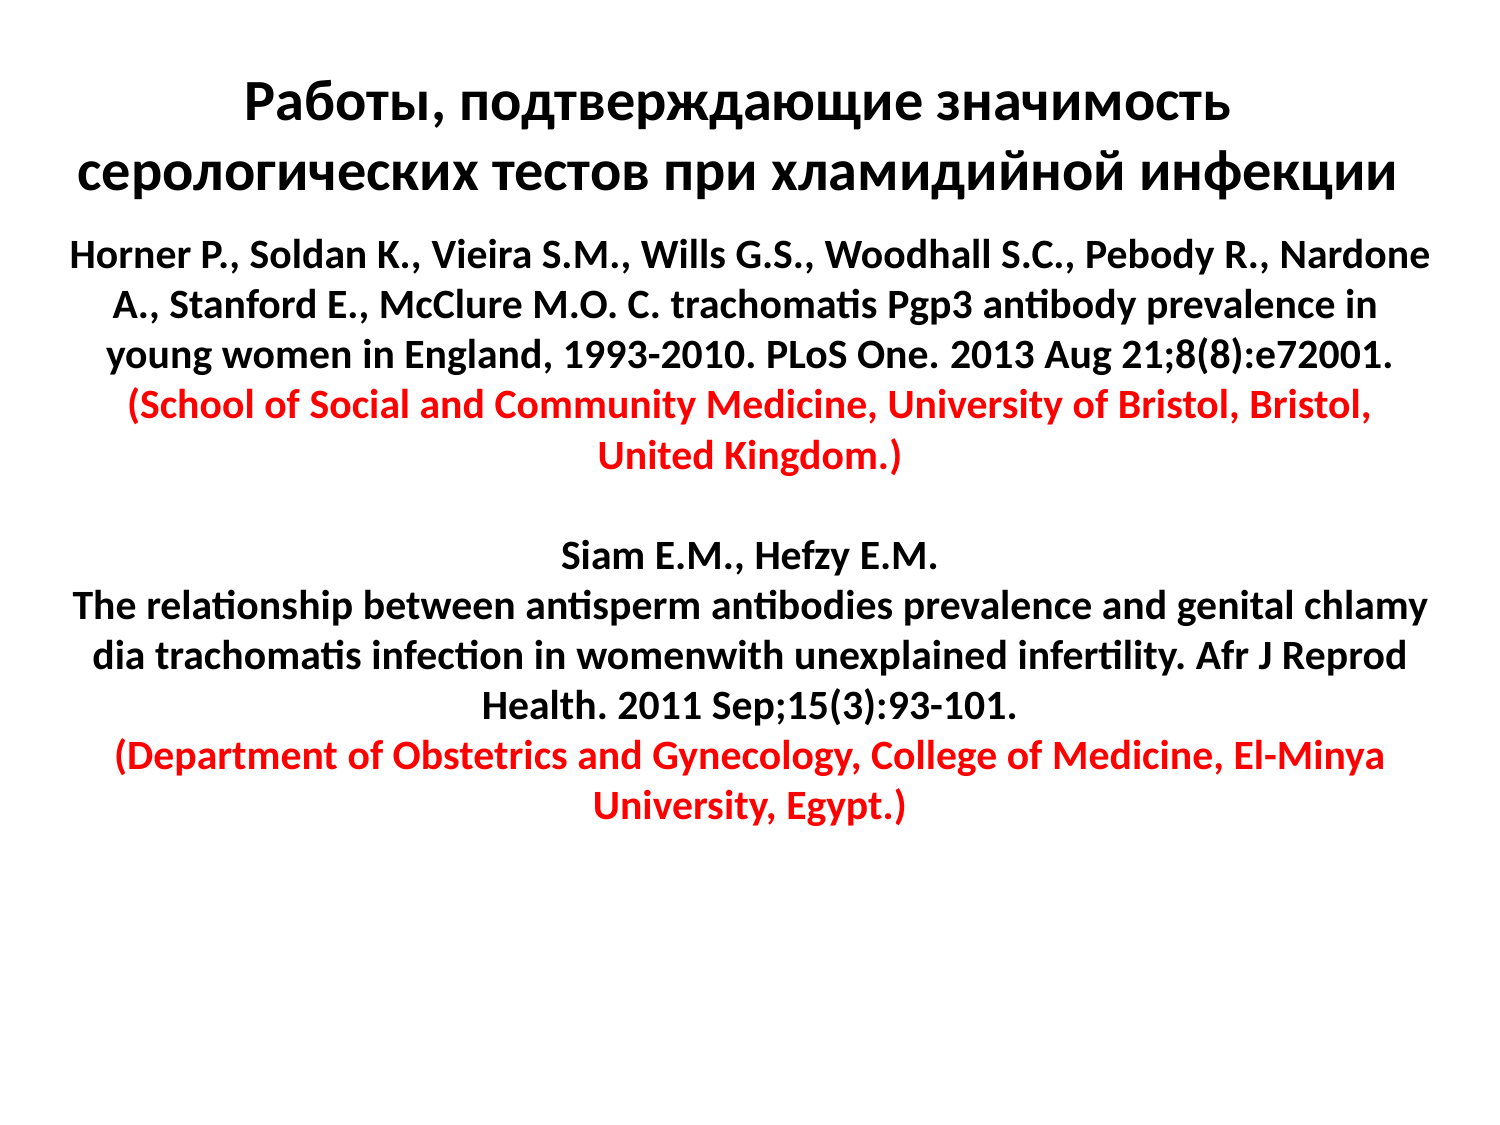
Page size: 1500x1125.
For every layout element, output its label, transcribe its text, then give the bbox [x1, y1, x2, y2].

title Работы, подтверждающие значимость серологических тестов при хламидийной инфекции [41, 54, 1436, 173]
subtitle Horner P., Soldan K., Vieira S.M., Wills G.S., Woodhall S.C., Pebody R., Nardone A., Stanford E., McClure M.O. C. trachomatis Pgp3 antibody prevalence in young women in England, 1993-2010. PLoS One. 2013 Aug 21;8(8):e72001. (School of Social and Community Medicine, University of Bristol, Bristol, United Kingdom.) Siam E.M., Hefzy E.M. The relationship between antisperm antibodies prevalence and genital chlamydia trachomatis infection in womenwith unexplained infertility. Afr J Reprod Health. 2011 Sep;15(3):93-101. (Department of Obstetrics and Gynecology, College of Medicine, El-Minya University, Egypt.) [53, 219, 1447, 1071]
